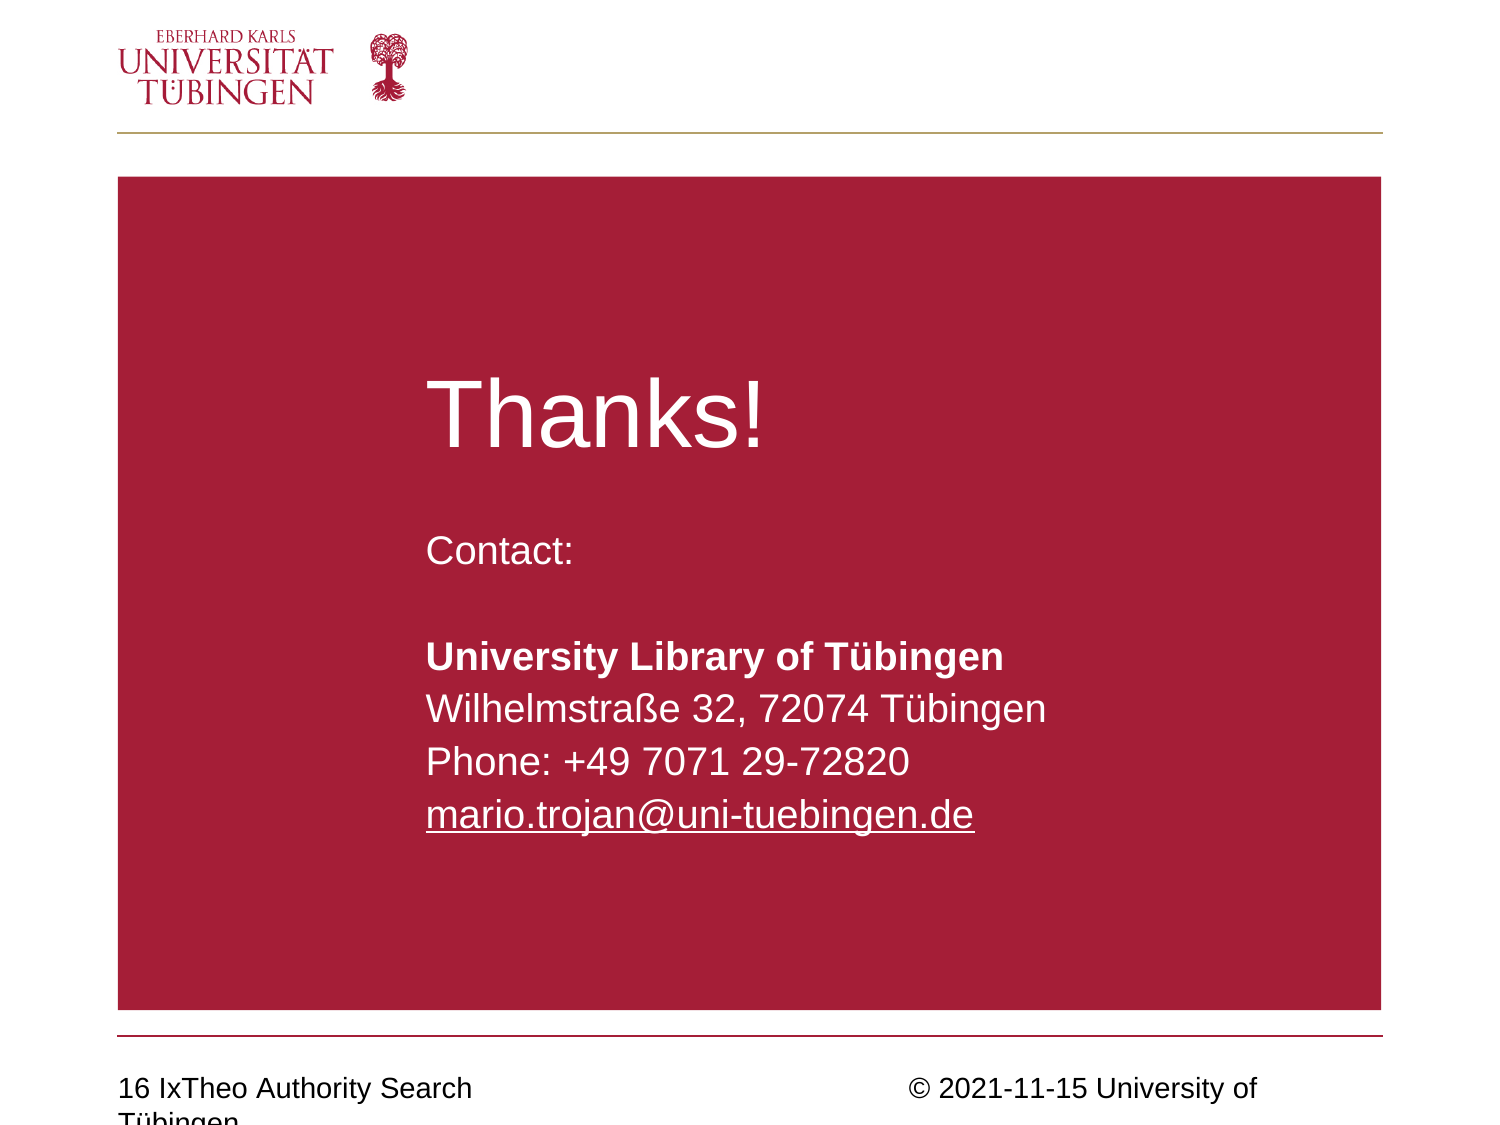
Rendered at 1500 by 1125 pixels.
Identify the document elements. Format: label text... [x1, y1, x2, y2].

list Thanks! Contact: University Library of Tübingen Wilhelmstraße 32, 72074 Tübingen Phone: +49 7071 29-72820 mario.trojan@uni-tuebingen.de [425, 340, 1205, 841]
picture [117, 29, 408, 105]
text_box [117, 176, 1382, 1011]
